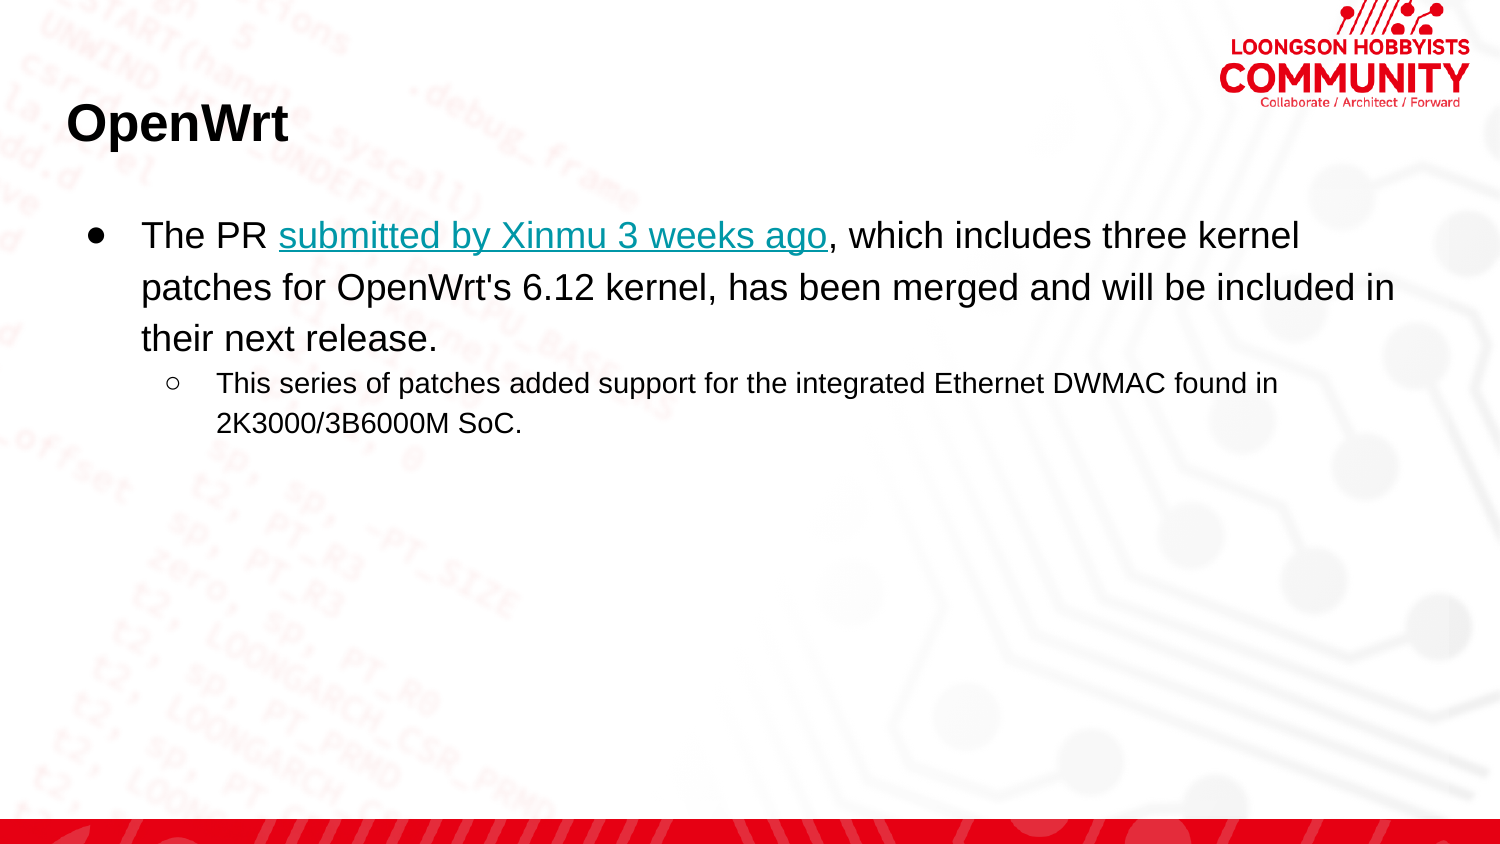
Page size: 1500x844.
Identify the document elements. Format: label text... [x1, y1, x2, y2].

list The PR submitted by Xinmu 3 weeks ago, which includes three kernel patches for OpenWrt's 6.12 kernel, has been merged and will be included in their next release. This series of patches added support for the integrated Ethernet DWMAC found in 2K3000/3B6000M SoC. [51, 189, 1449, 817]
picture [0, 0, 1500, 844]
title OpenWrt [51, 72, 1449, 167]
